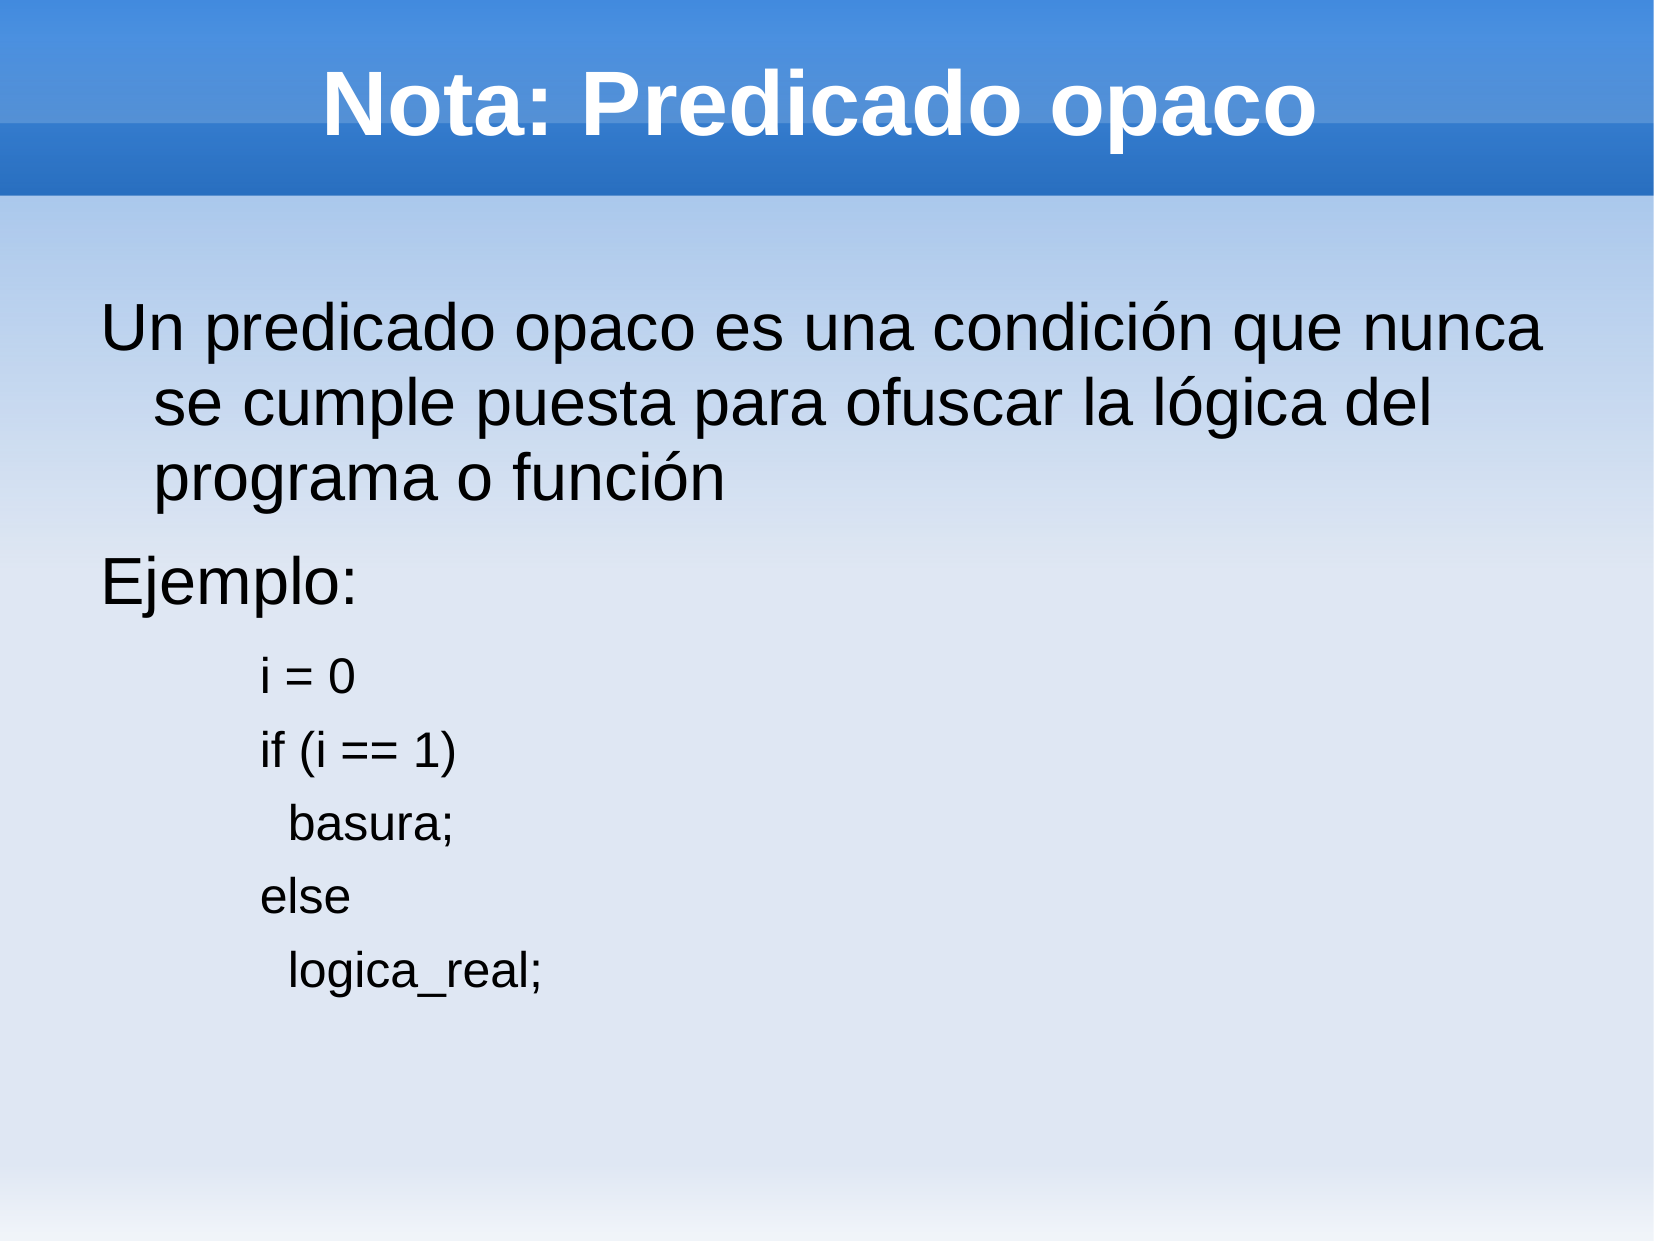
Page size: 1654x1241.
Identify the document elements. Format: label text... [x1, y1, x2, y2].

list Un predicado opaco es una condición que nunca se cumple puesta para ofuscar la lógica del programa o función Ejemplo: i = 0 if (i == 1) basura; else logica_real; [82, 290, 1571, 1094]
picture [0, 0, 1654, 1241]
title Nota: Predicado opaco [76, 7, 1565, 200]
